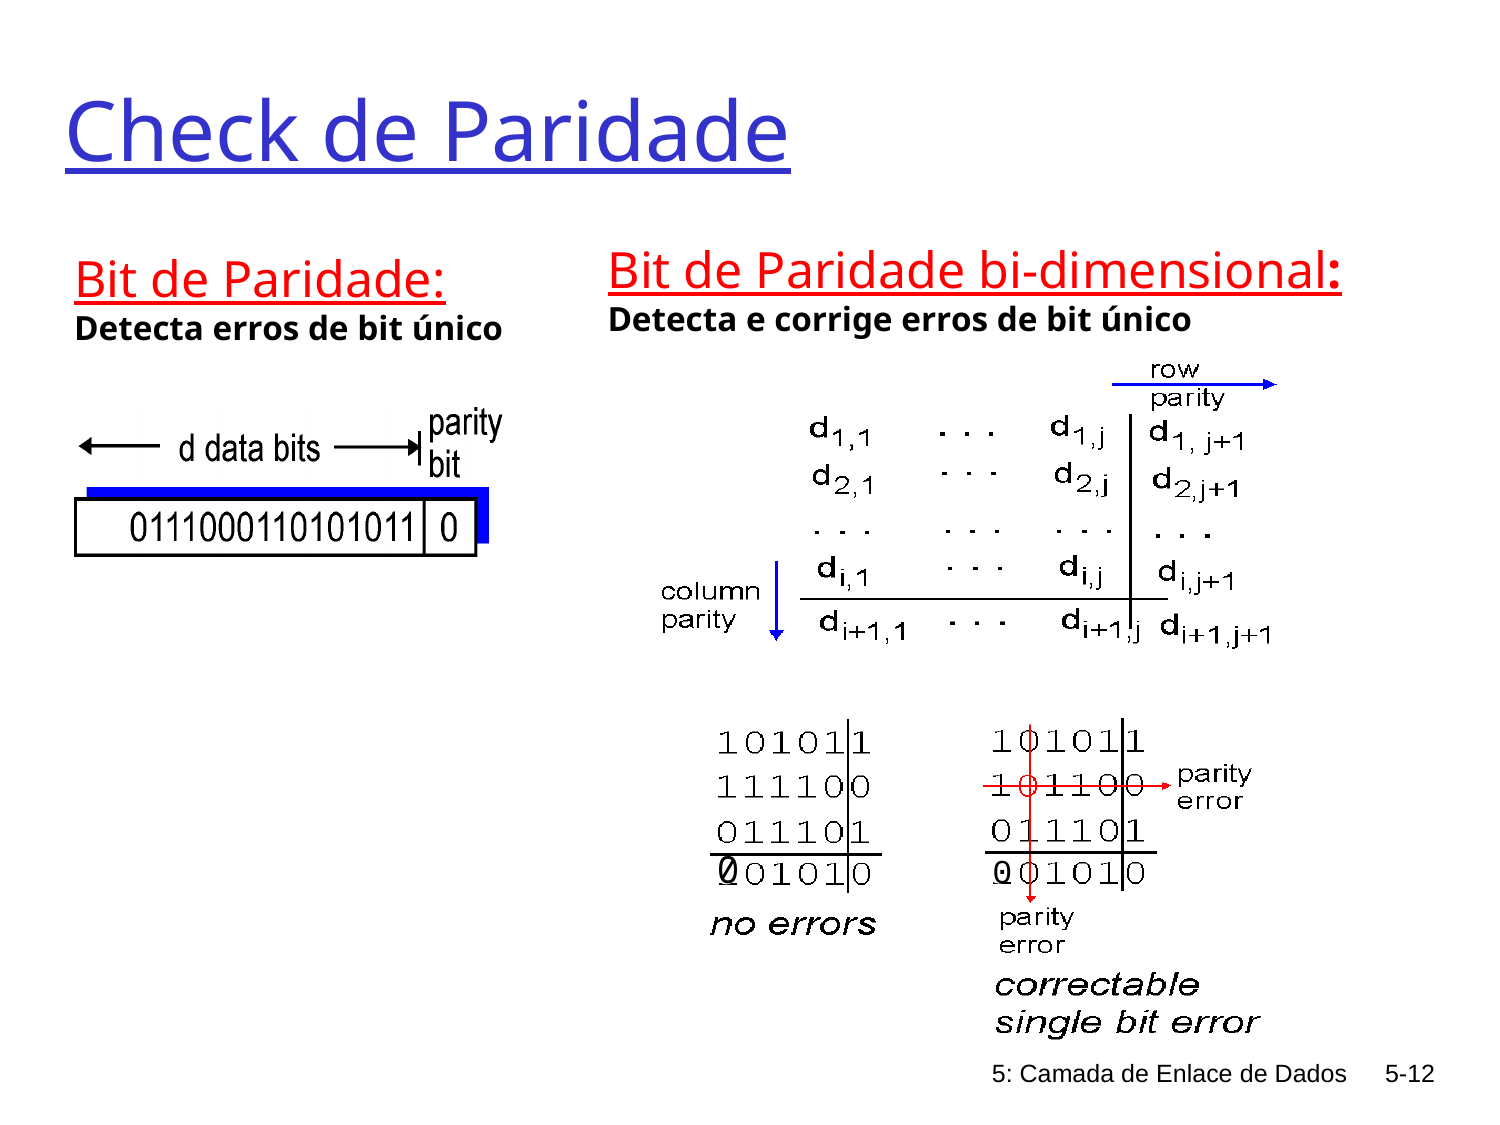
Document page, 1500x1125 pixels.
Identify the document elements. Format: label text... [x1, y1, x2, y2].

text_box 0 [977, 842, 1021, 898]
picture [74, 407, 503, 557]
title Check de Paridade [49, 59, 925, 198]
picture [661, 364, 1277, 1040]
text_box Bit de Paridade: Detecta erros de bit único [59, 239, 522, 355]
text_box 5-<número> [1339, 1050, 1451, 1125]
text_box 5: Camada de Enlace de Dados [837, 1050, 1339, 1125]
text_box 0 [702, 838, 745, 899]
text_box Bit de Paridade bi-dimensional: Detecta e corrige erros de bit único [592, 230, 1357, 347]
